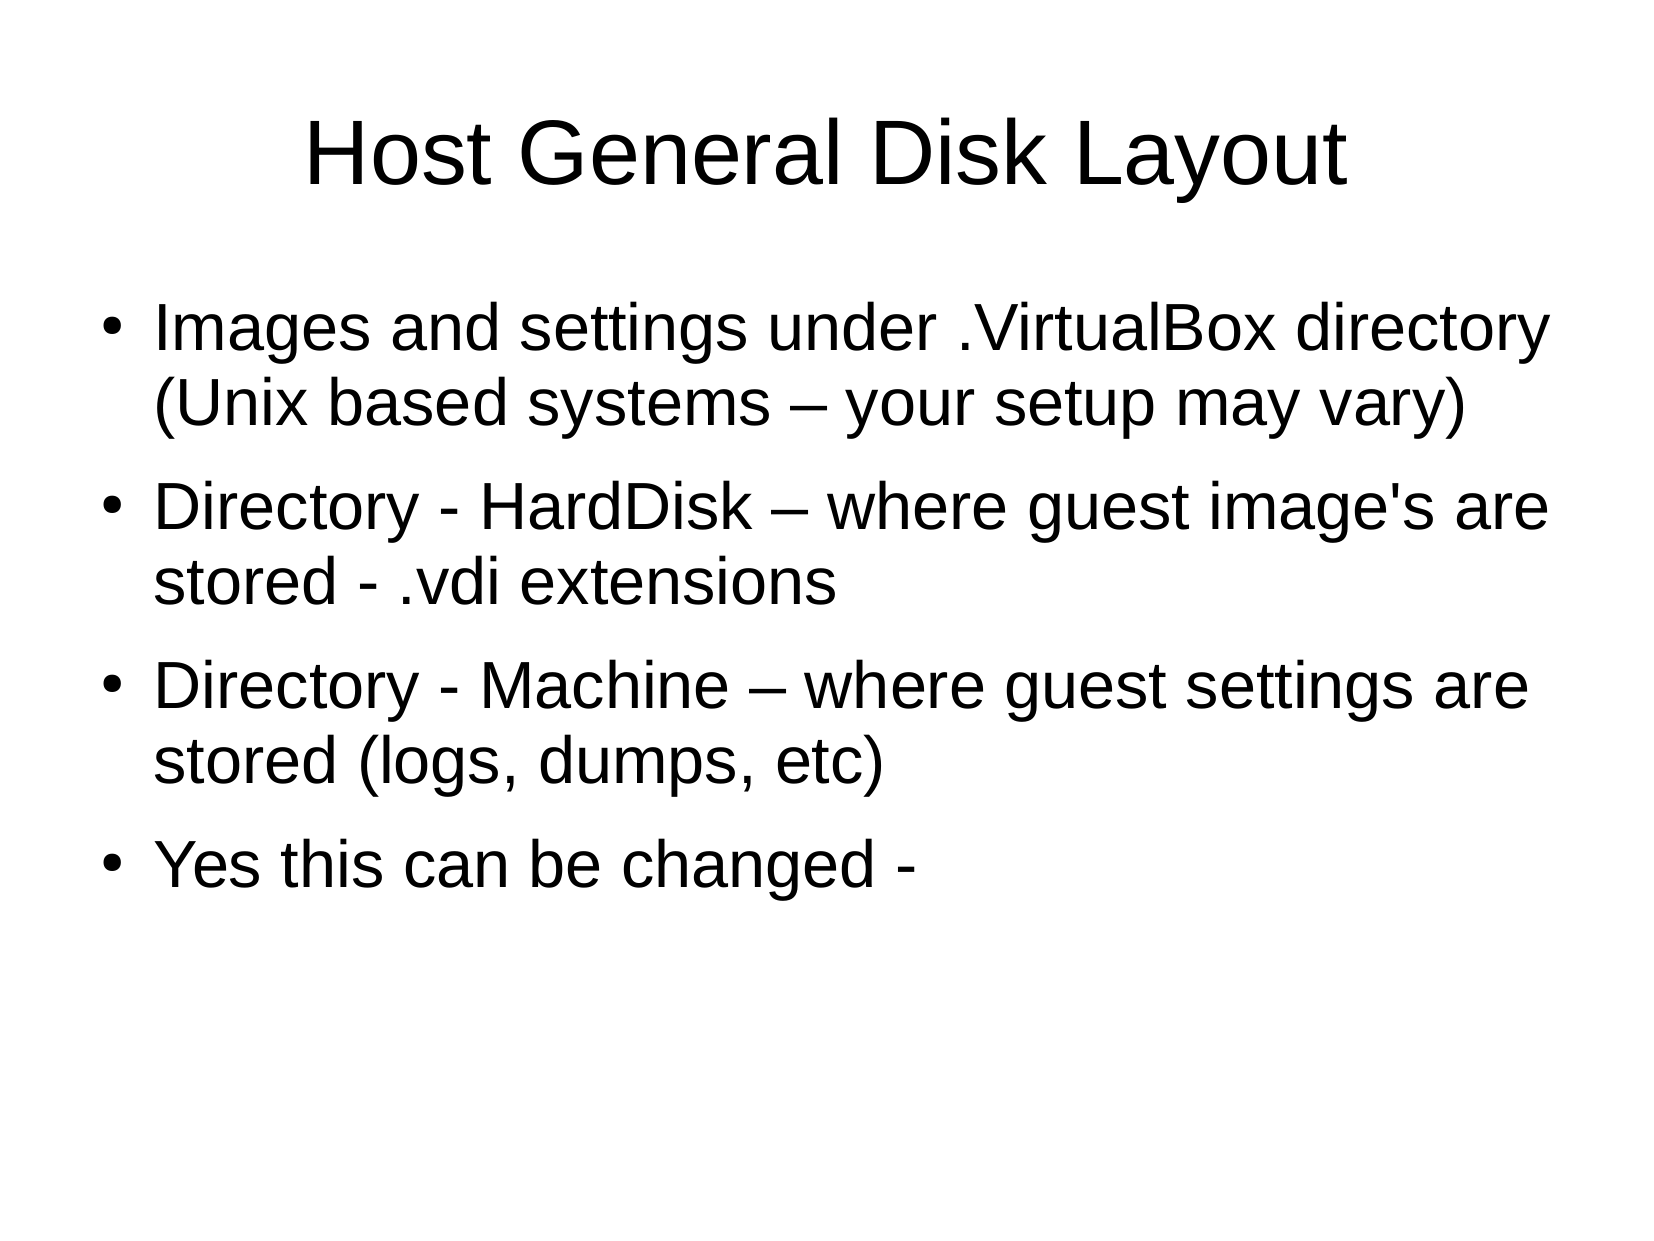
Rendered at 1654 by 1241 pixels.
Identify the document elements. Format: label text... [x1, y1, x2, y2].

title Host General Disk Layout [82, 49, 1571, 257]
list Images and settings under .VirtualBox directory (Unix based systems – your setup may vary) Directory - HardDisk – where guest image's are stored - .vdi extensions Directory - Machine – where guest settings are stored (logs, dumps, etc) Yes this can be changed - [82, 290, 1571, 1109]
